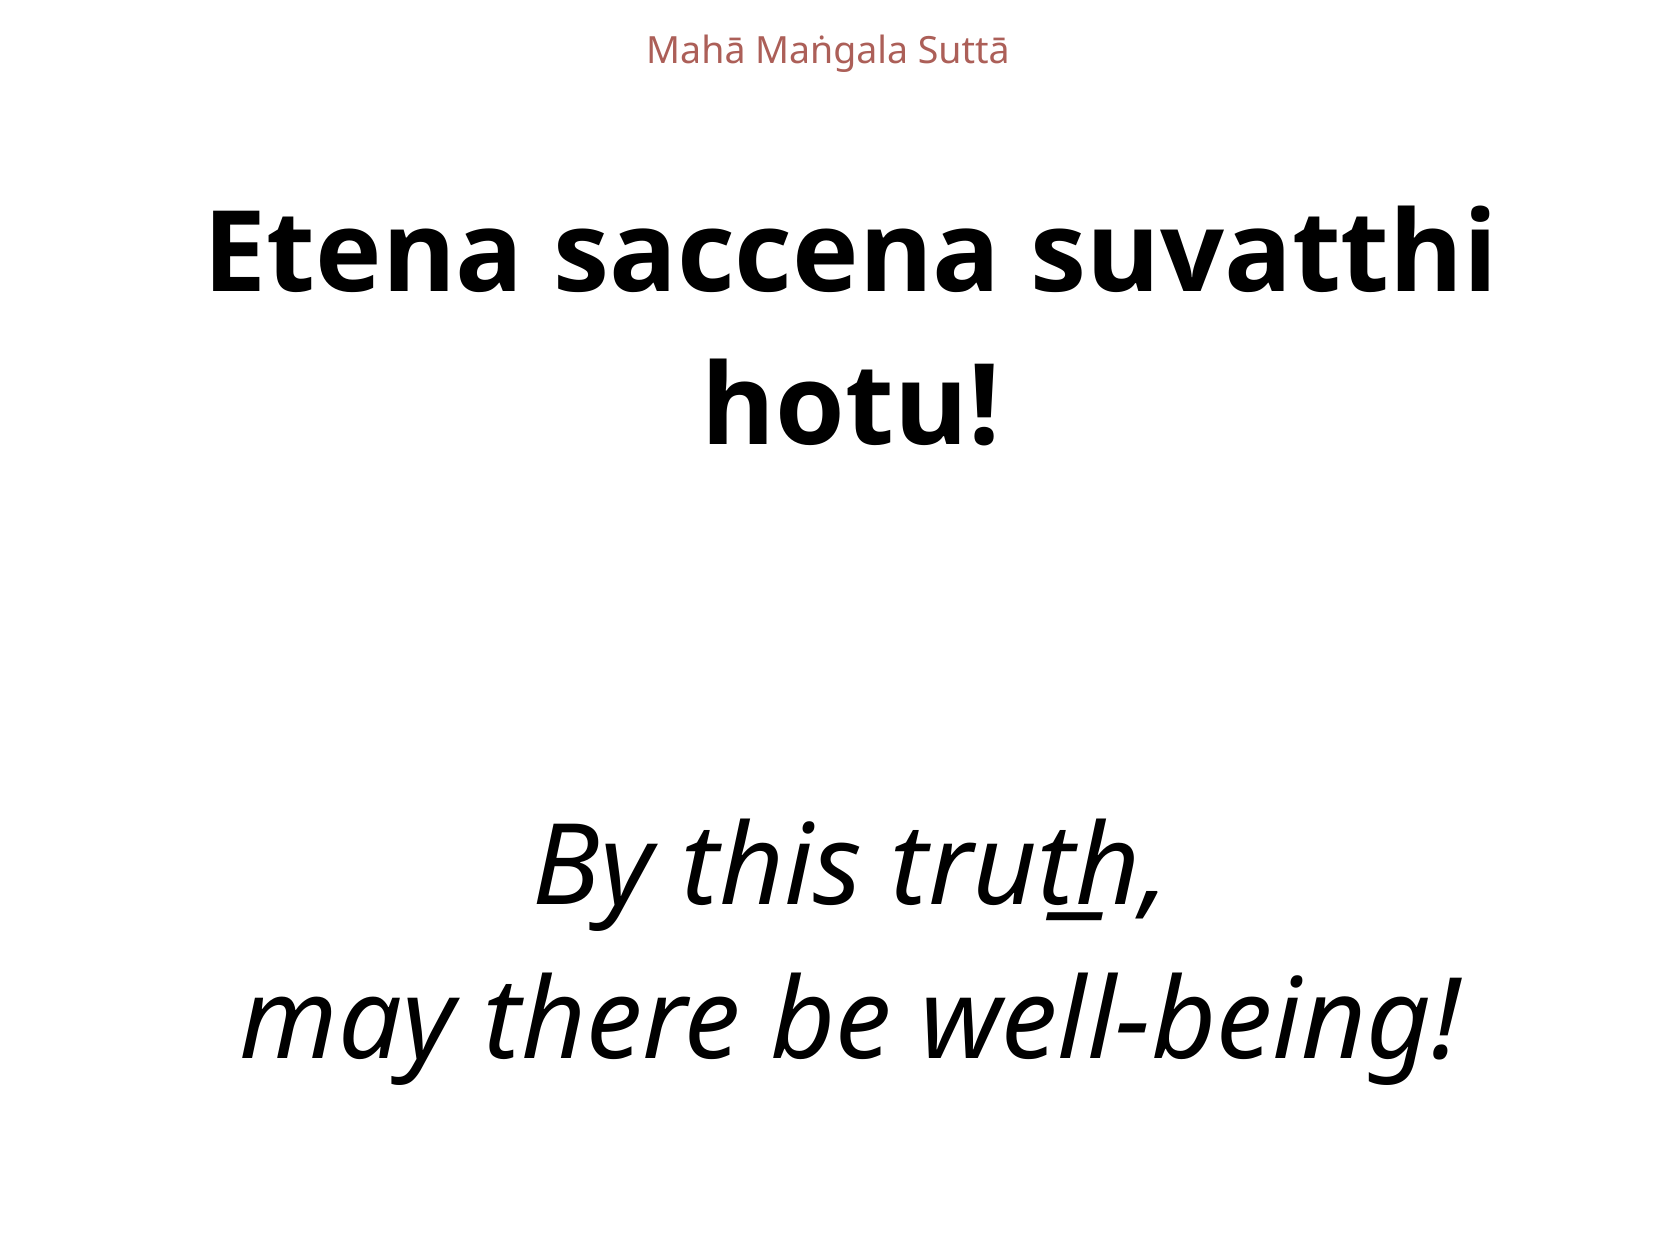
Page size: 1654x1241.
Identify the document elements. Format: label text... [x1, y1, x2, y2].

text_box Etena saccena suvatthi hotu! By this trut͟h, may there be well-being! [72, 97, 1631, 1203]
text_box Mahā Maṅgala Suttā [0, 16, 1653, 97]
